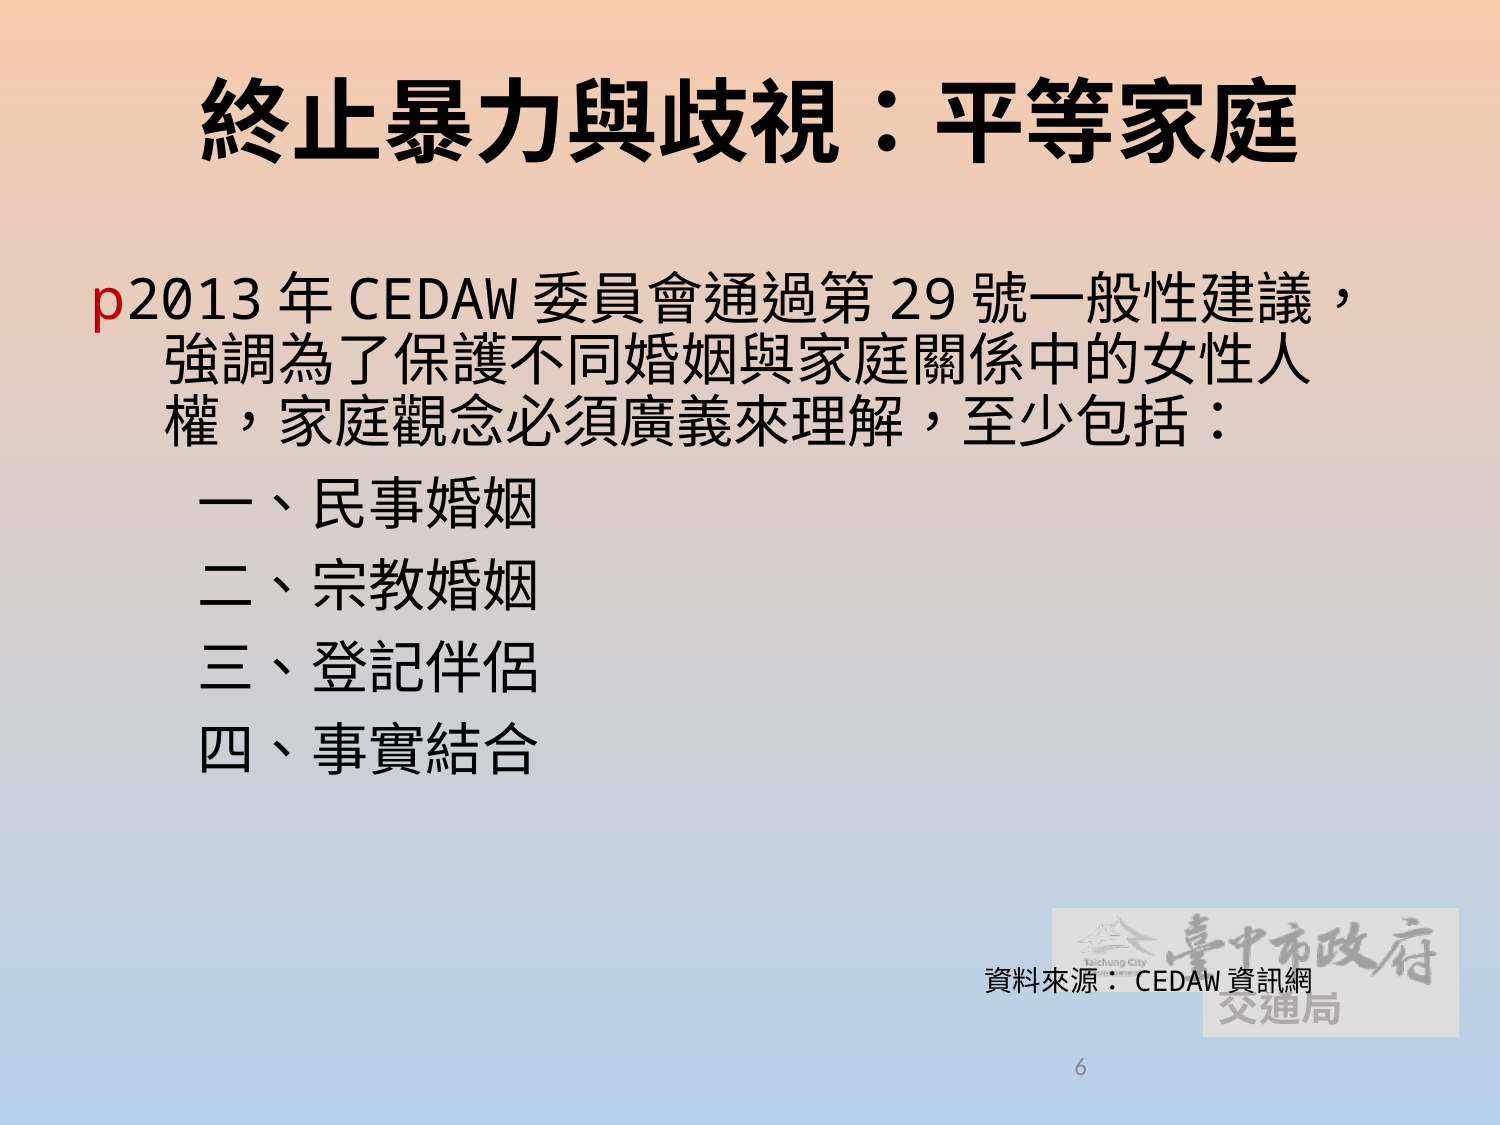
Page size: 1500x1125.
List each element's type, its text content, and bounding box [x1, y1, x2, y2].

list 2013年CEDAW委員會通過第29號一般性建議，強調為了保護不同婚姻與家庭關係中的女性人權，家庭觀念必須廣義來理解，至少包括： 一、民事婚姻 二、宗教婚姻 三、登記伴侶 四、事實結合 資料來源：CEDAW資訊網 [75, 262, 1329, 1062]
text_box 6 [1059, 1042, 1397, 1087]
title 終止暴力與歧視：平等家庭 [103, 16, 1397, 235]
